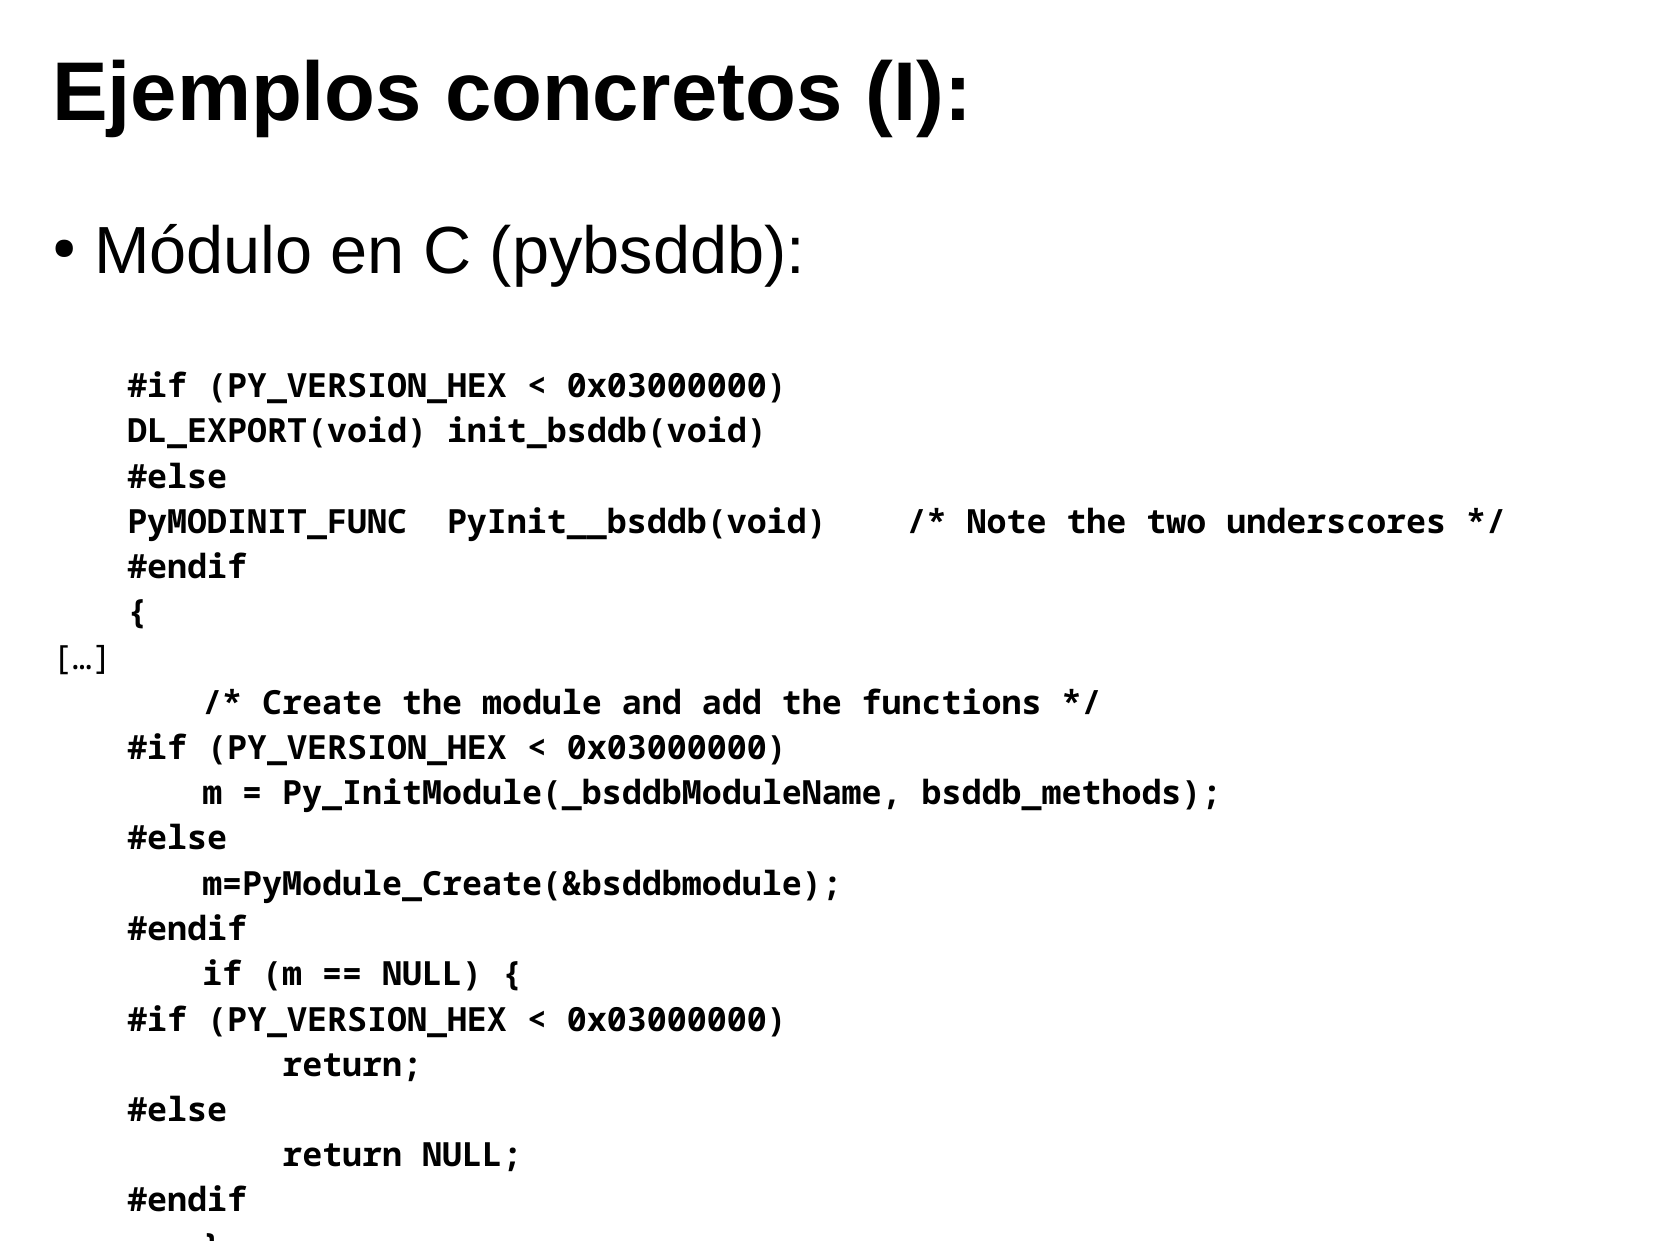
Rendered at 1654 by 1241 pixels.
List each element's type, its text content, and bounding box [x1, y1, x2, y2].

text_box Ejemplos concretos (I): Módulo en C (pybsddb): #if (PY_VERSION_HEX < 0x03000000) DL_EXPORT(void) init_bsddb(void) #else PyMODINIT_FUNC PyInit__bsddb(void) /* Note the two underscores */ #endif { […] /* Create the module and add the functions */ #if (PY_VERSION_HEX < 0x03000000) m = Py_InitModule(_bsddbModuleName, bsddb_methods); #else m=PyModule_Create(&bsddbmodule); #endif if (m == NULL) { #if (PY_VERSION_HEX < 0x03000000) return; #else return NULL; #endif } [37, 37, 1613, 1208]
